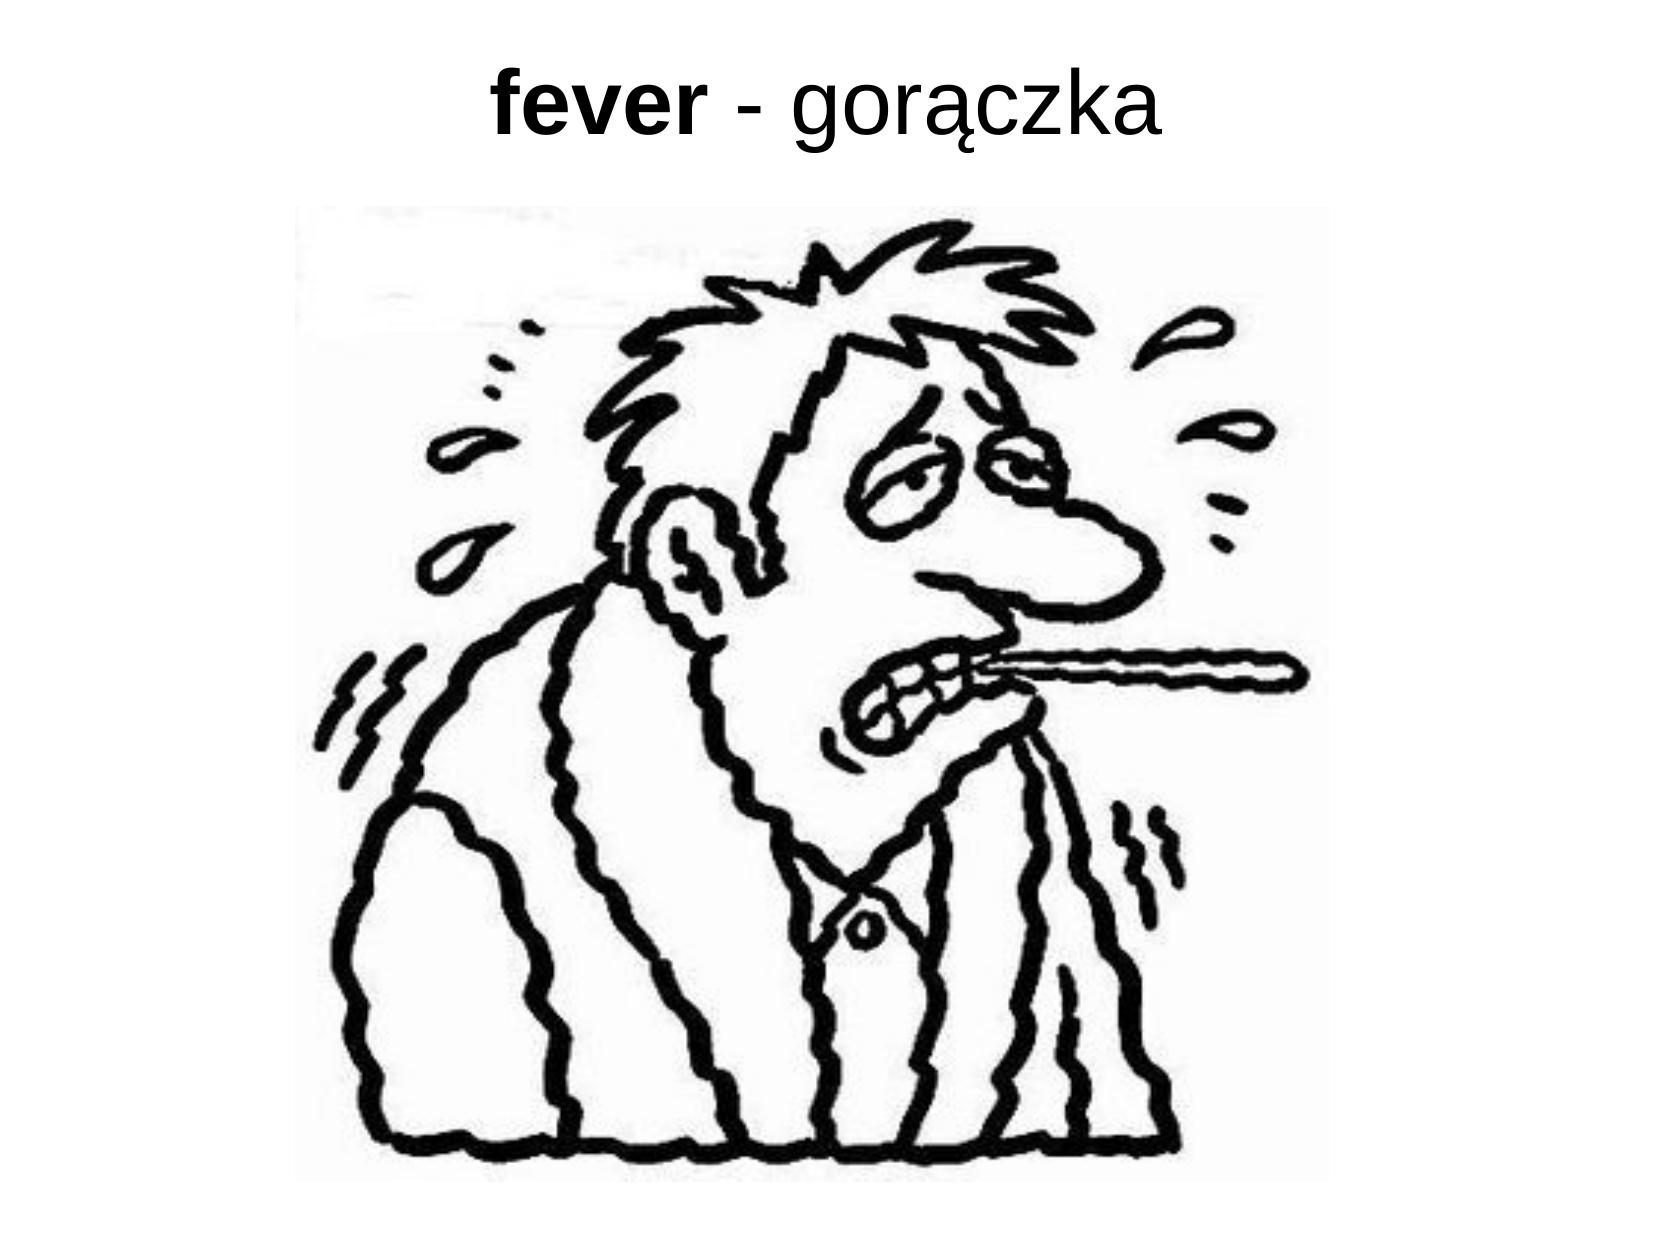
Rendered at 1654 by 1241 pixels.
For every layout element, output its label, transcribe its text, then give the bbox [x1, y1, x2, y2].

picture [295, 206, 1329, 1182]
title fever - gorączka [82, 49, 1571, 257]
